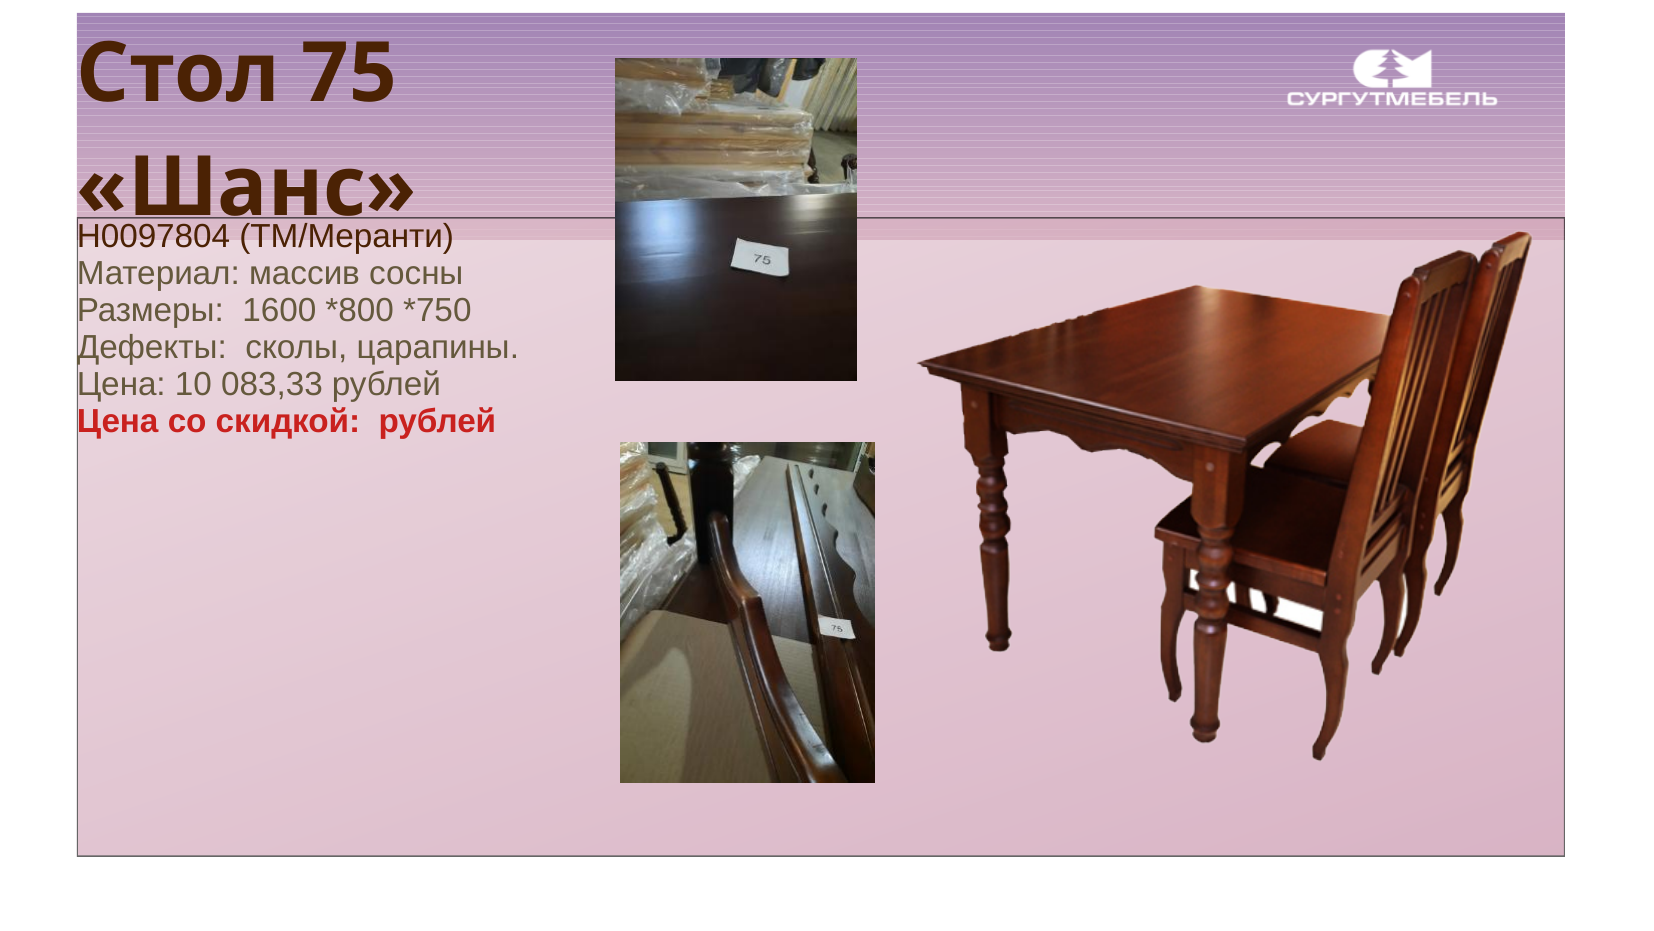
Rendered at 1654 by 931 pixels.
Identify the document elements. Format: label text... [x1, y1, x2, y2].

picture [1262, 5, 1513, 170]
picture [615, 58, 1634, 783]
subtitle Н0097804 (ТМ/Меранти) Материал: массив сосны Размеры: 1600 *800 *750 Дефекты: сколы, царапины. Цена: 10 083,33 рублей Цена со скидкой: рублей [76, 217, 1565, 857]
title Стол 75 «Шанс» [76, 23, 1565, 217]
